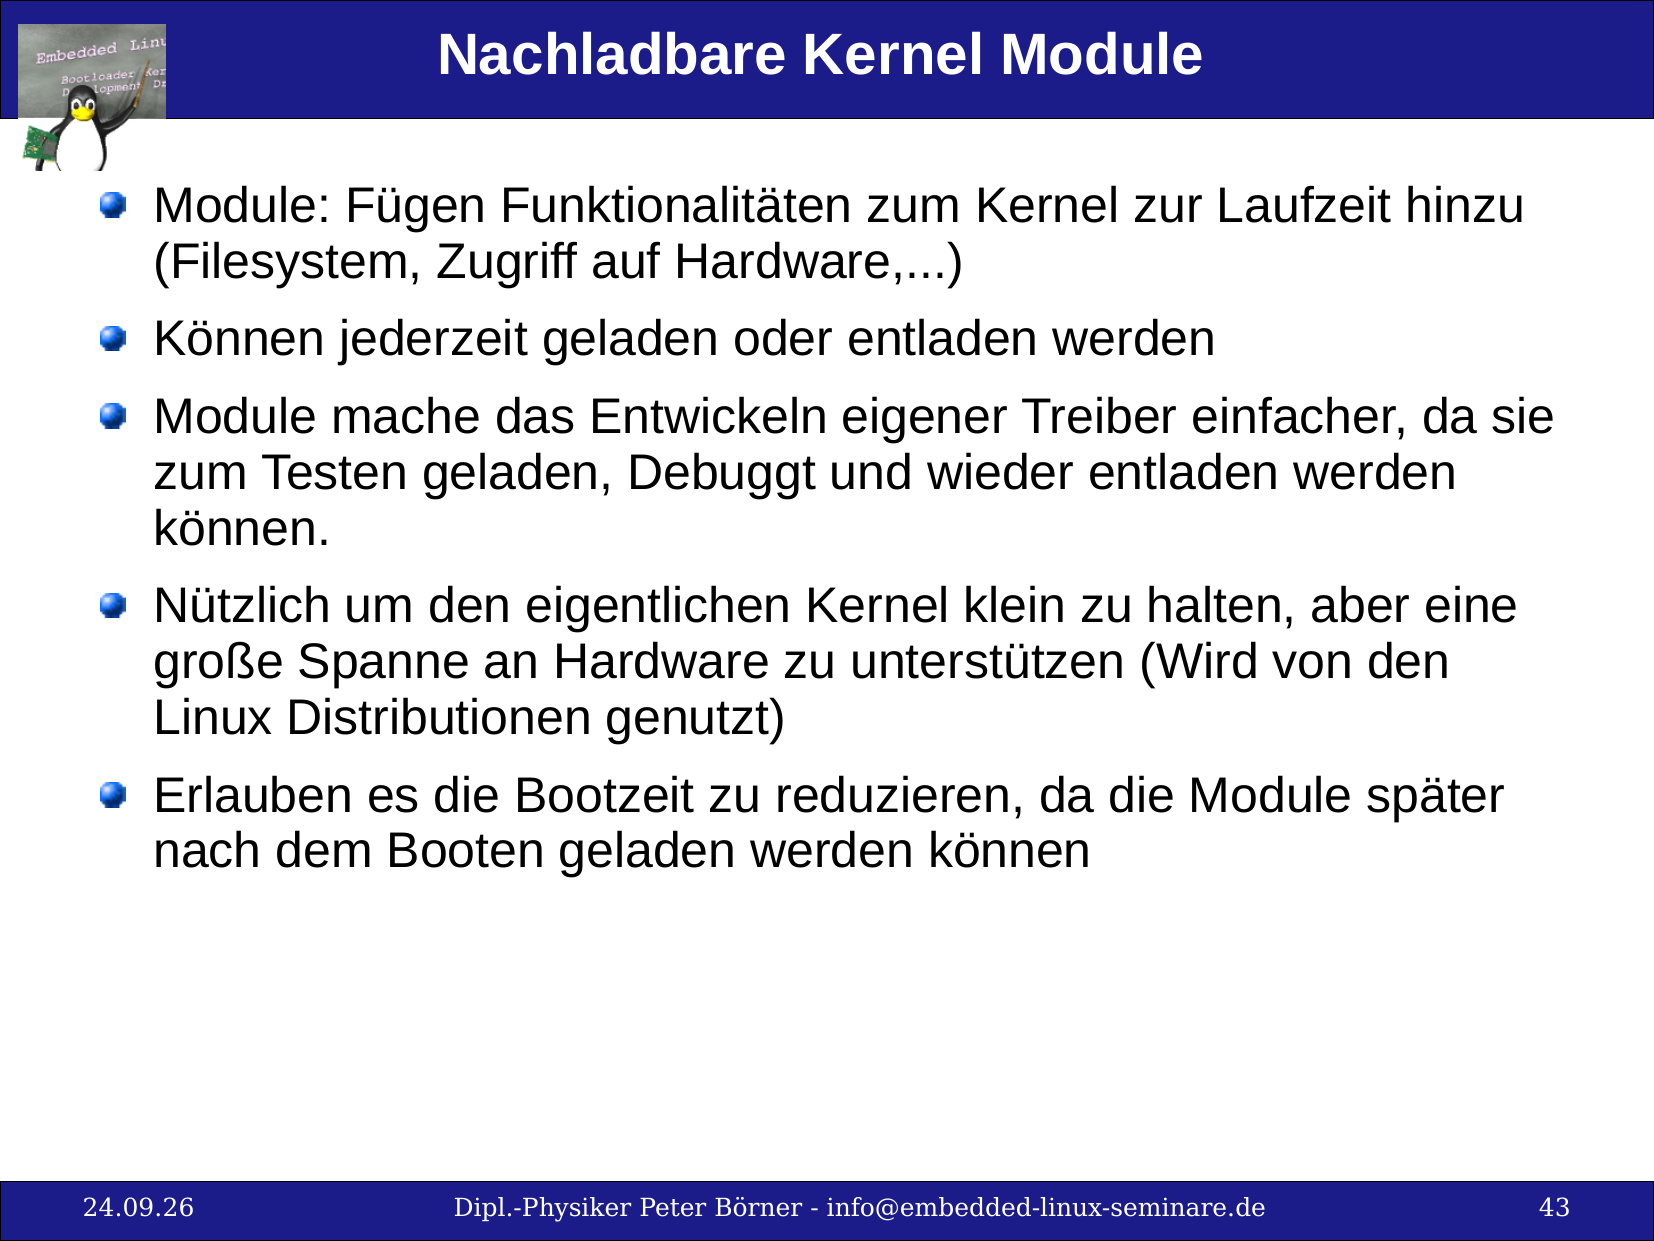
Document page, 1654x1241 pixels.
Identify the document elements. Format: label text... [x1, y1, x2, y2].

picture [18, 24, 166, 171]
list Module: Fügen Funktionalitäten zum Kernel zur Laufzeit hinzu (Filesystem, Zugriff auf Hardware,...) Können jederzeit geladen oder entladen werden Module mache das Entwickeln eigener Treiber einfacher, da sie zum Testen geladen, Debuggt und wieder entladen werden können. Nützlich um den eigentlichen Kernel klein zu halten, aber eine große Spanne an Hardware zu unterstützen (Wird von den Linux Distributionen genutzt) Erlauben es die Bootzeit zu reduzieren, da die Module später nach dem Booten geladen werden können [82, 177, 1571, 1148]
title Nachladbare Kernel Module [76, 19, 1565, 89]
